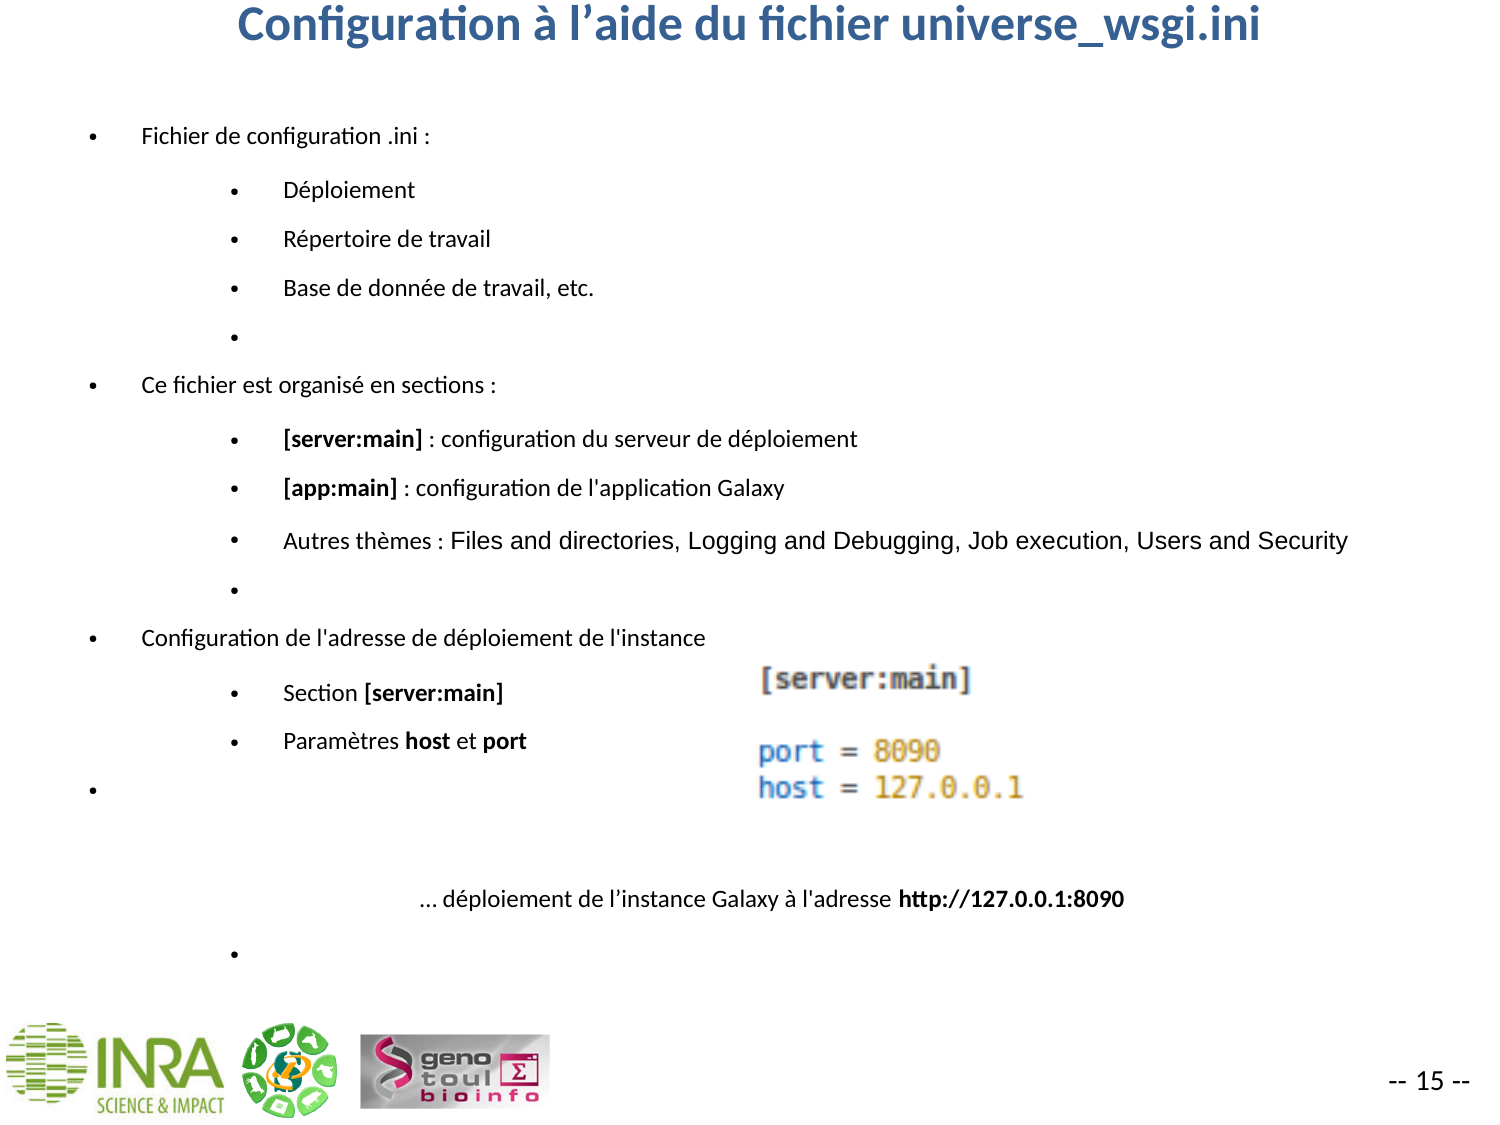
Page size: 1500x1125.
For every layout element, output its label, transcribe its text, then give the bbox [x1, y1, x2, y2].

text_box Configuration à l’aide du fichier universe_wsgi.ini [0, 0, 1500, 73]
picture [750, 645, 1165, 827]
list Fichier de configuration .ini : Déploiement Répertoire de travail Base de donnée de travail, etc. Ce fichier est organisé en sections : [server:main] : configuration du serveur de déploiement [app:main] : configuration de l'application Galaxy Autres thèmes : Files and directories, Logging and Debugging, Job execution, Users and Security Configuration de l'adresse de déploiement de l'instance Section [server:main] Paramètres host et port … déploiement de l’instance Galaxy à l'adresse http://127.0.0.1:8090 [53, 125, 1388, 1000]
